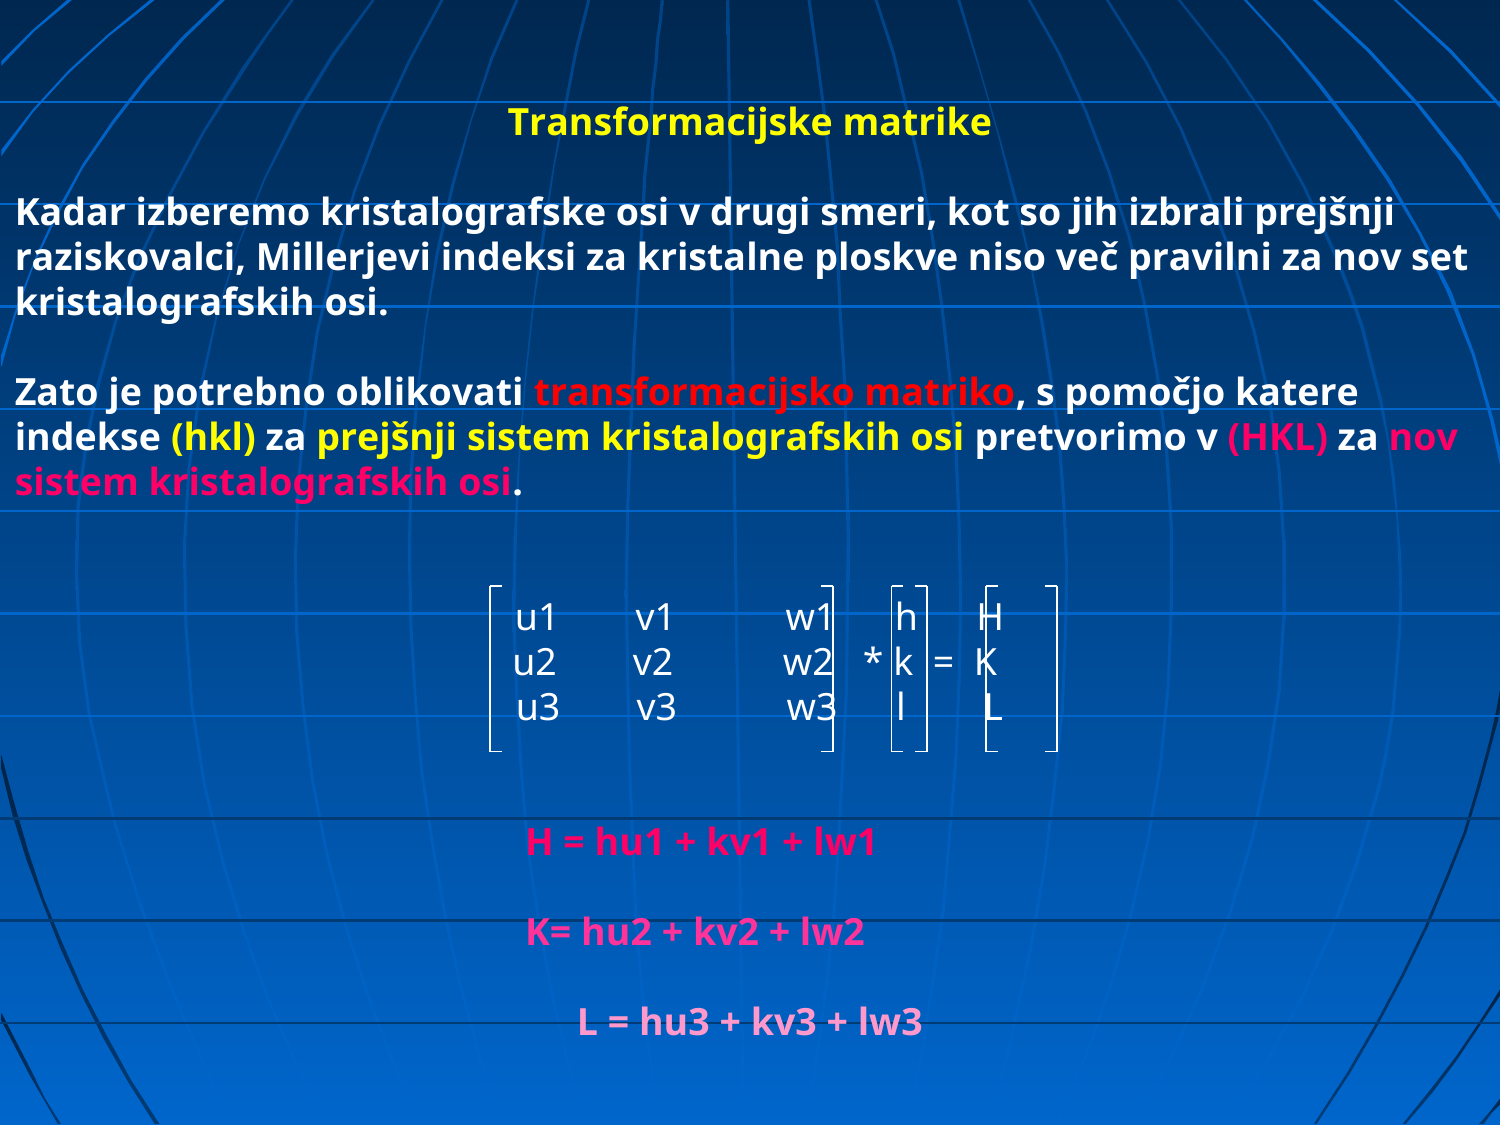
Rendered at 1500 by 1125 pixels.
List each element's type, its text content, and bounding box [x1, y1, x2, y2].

text_box Transformacijske matrike Kadar izberemo kristalografske osi v drugi smeri, kot so jih izbrali prejšnji raziskovalci, Millerjevi indeksi za kristalne ploskve niso več pravilni za nov set kristalografskih osi. Zato je potrebno oblikovati transformacijsko matriko, s pomočjo katere indekse (hkl) za prejšnji sistem kristalografskih osi pretvorimo v (HKL) za nov sistem kristalografskih osi. u1 v1 w1 h H u2 v2 w2 * k = K u3 v3 w3 l L H = hu1 + kv1 + lw1 K= hu2 + kv2 + lw2 L = hu3 + kv3 + lw3 [0, 90, 1500, 1051]
